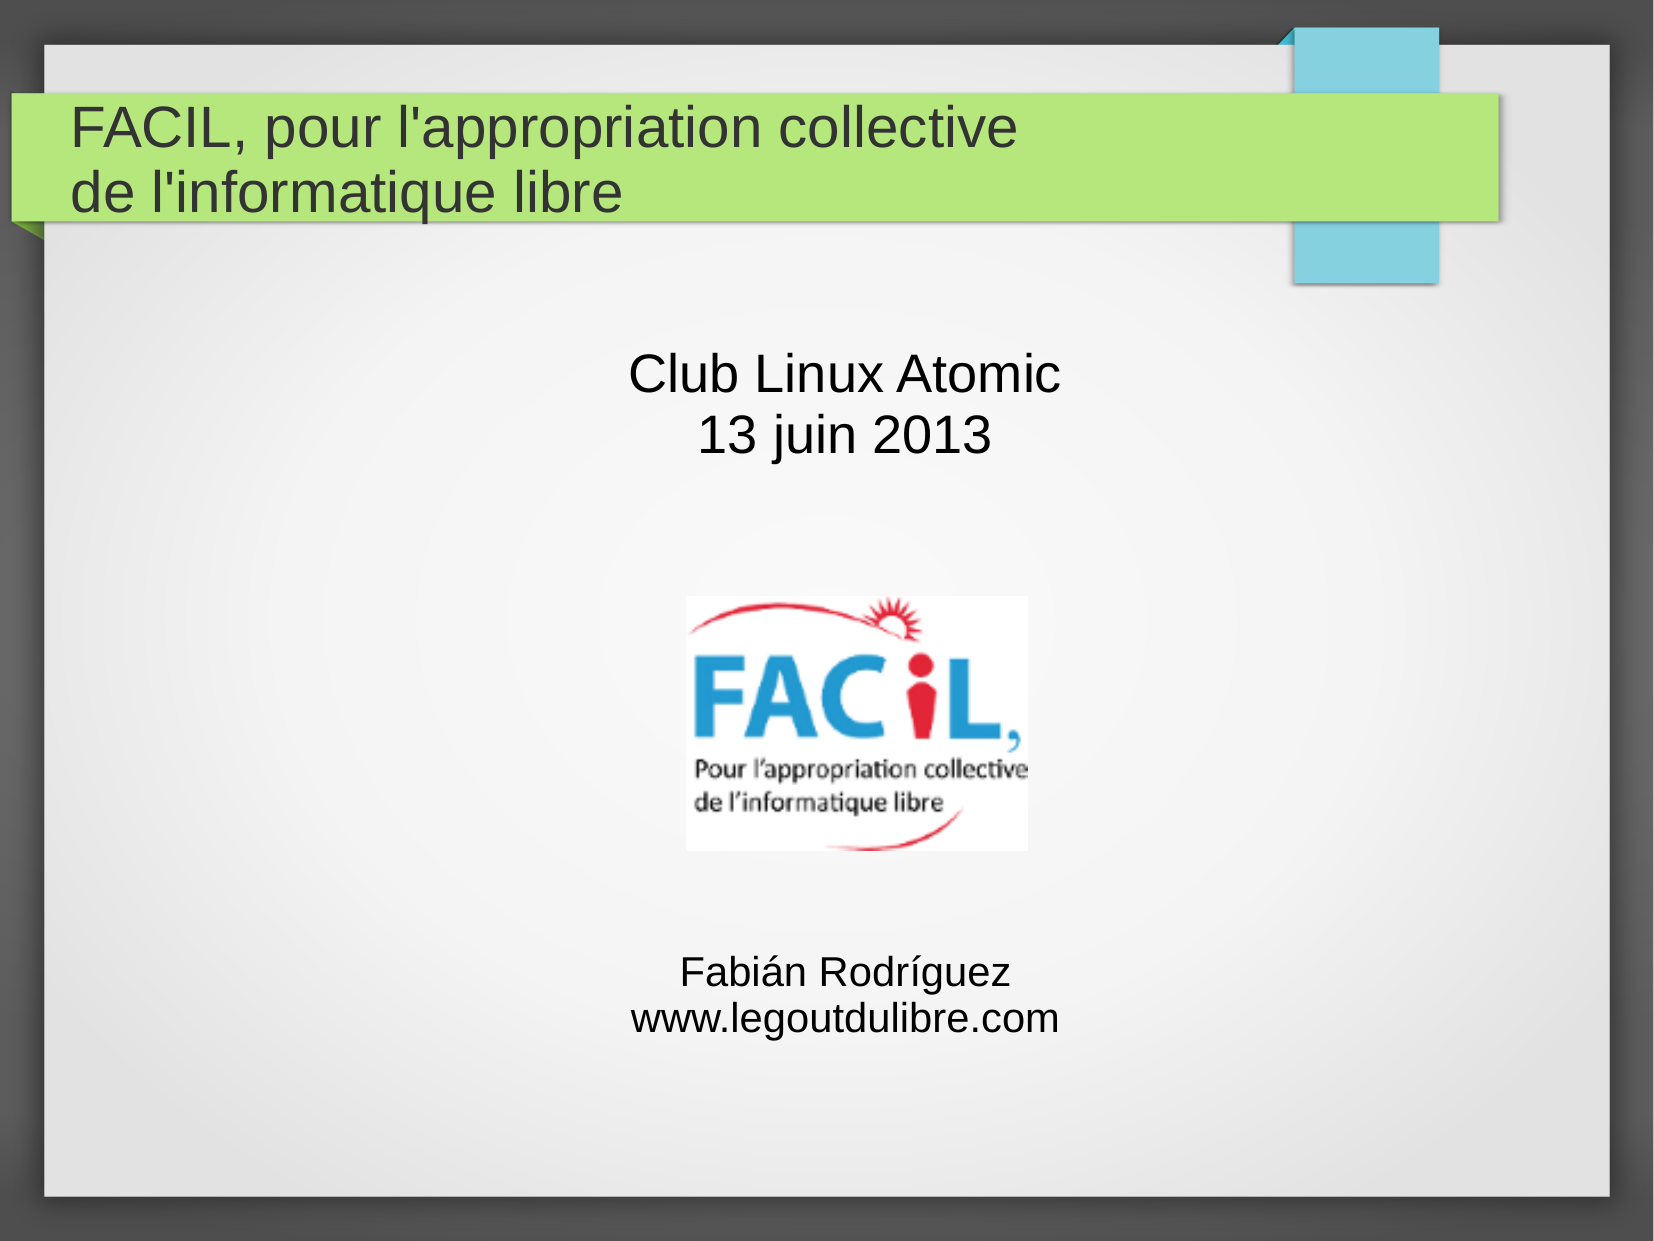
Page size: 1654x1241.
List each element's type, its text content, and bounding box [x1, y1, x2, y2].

list Club Linux Atomic 13 juin 2013 Fabián Rodríguez www.legoutdulibre.com [82, 343, 1538, 1063]
picture [0, 0, 1654, 1241]
title FACIL, pour l'appropriation collective de l'informatique libre [70, 94, 1229, 225]
